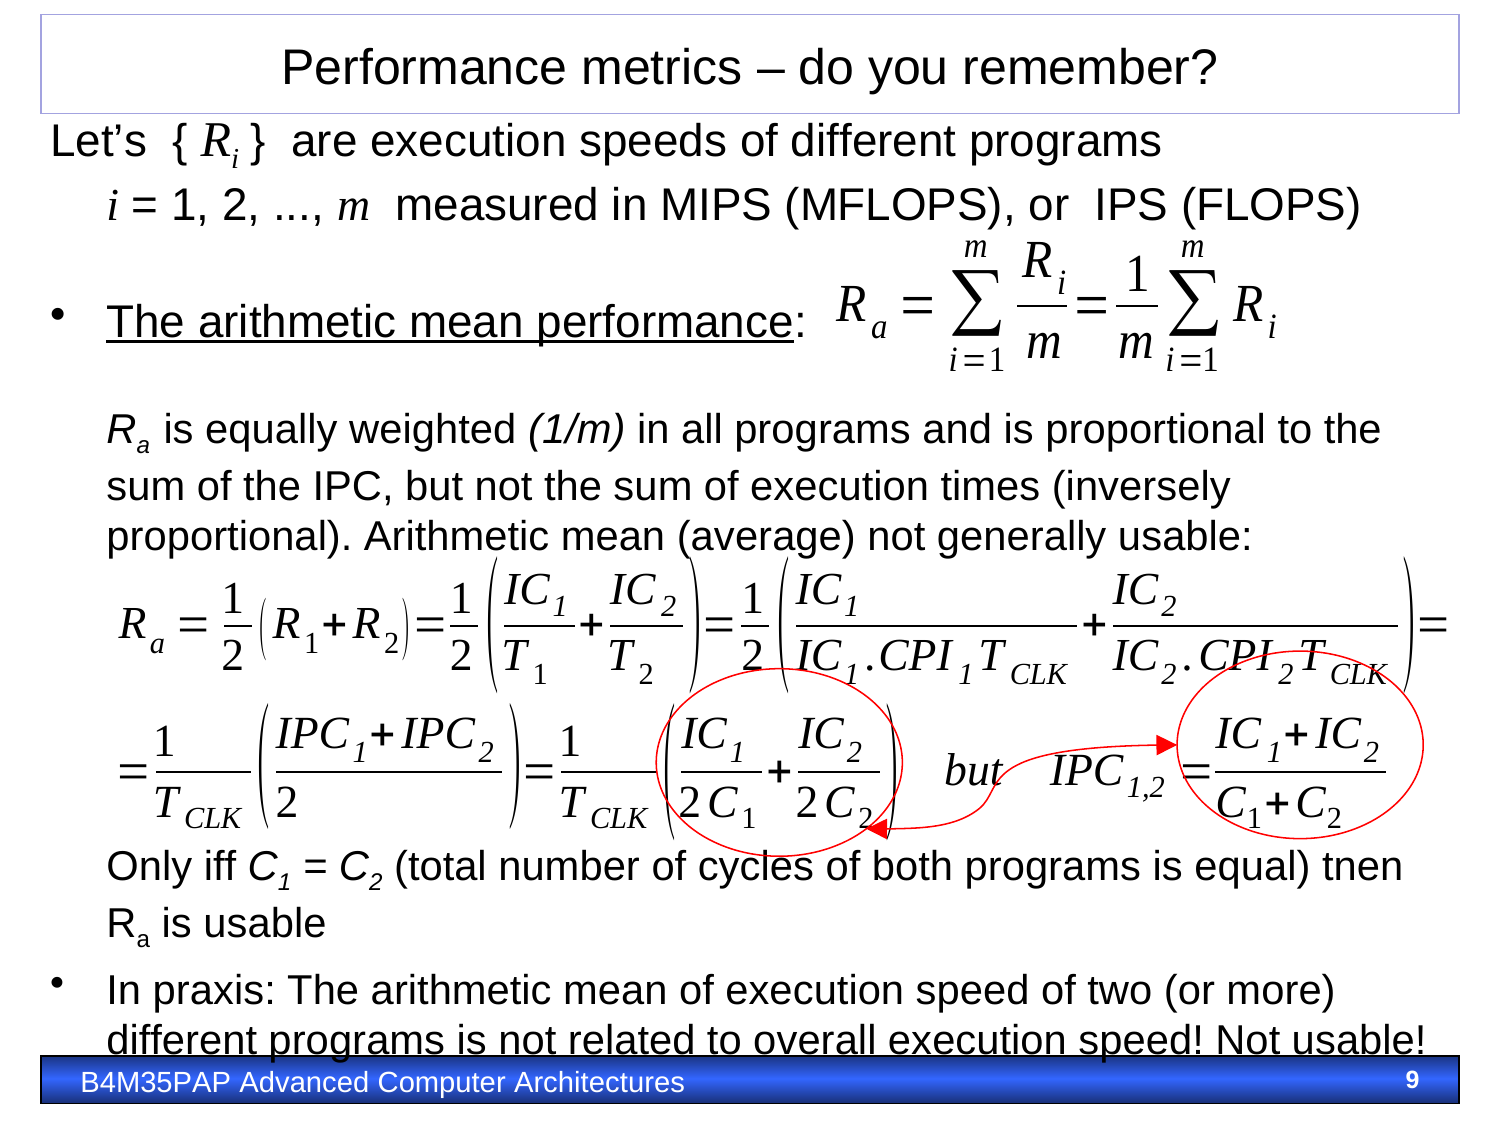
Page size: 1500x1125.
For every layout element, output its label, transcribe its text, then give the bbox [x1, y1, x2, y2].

list Let’s { Ri } are execution speeds of different programs i = 1, 2, ..., m measured in MIPS (MFLOPS), or IPS (FLOPS) The arithmetic mean performance: Ra is equally weighted (1/m) in all programs and is proportional to the sum of the IPC, but not the sum of execution times (inversely proportional). Arithmetic mean (average) not generally usable: Only iff C1 = C2 (total number of cycles of both programs is equal) tnen Ra is usable In praxis: The arithmetic mean of execution speed of two (or more) different programs is not related to overall execution speed! Not usable! [35, 98, 1465, 1064]
chart [1178, 652, 1422, 837]
chart [658, 670, 901, 843]
chart [104, 555, 1473, 843]
title Performance metrics – do you remember? [41, 14, 1459, 98]
chart [821, 227, 1294, 380]
